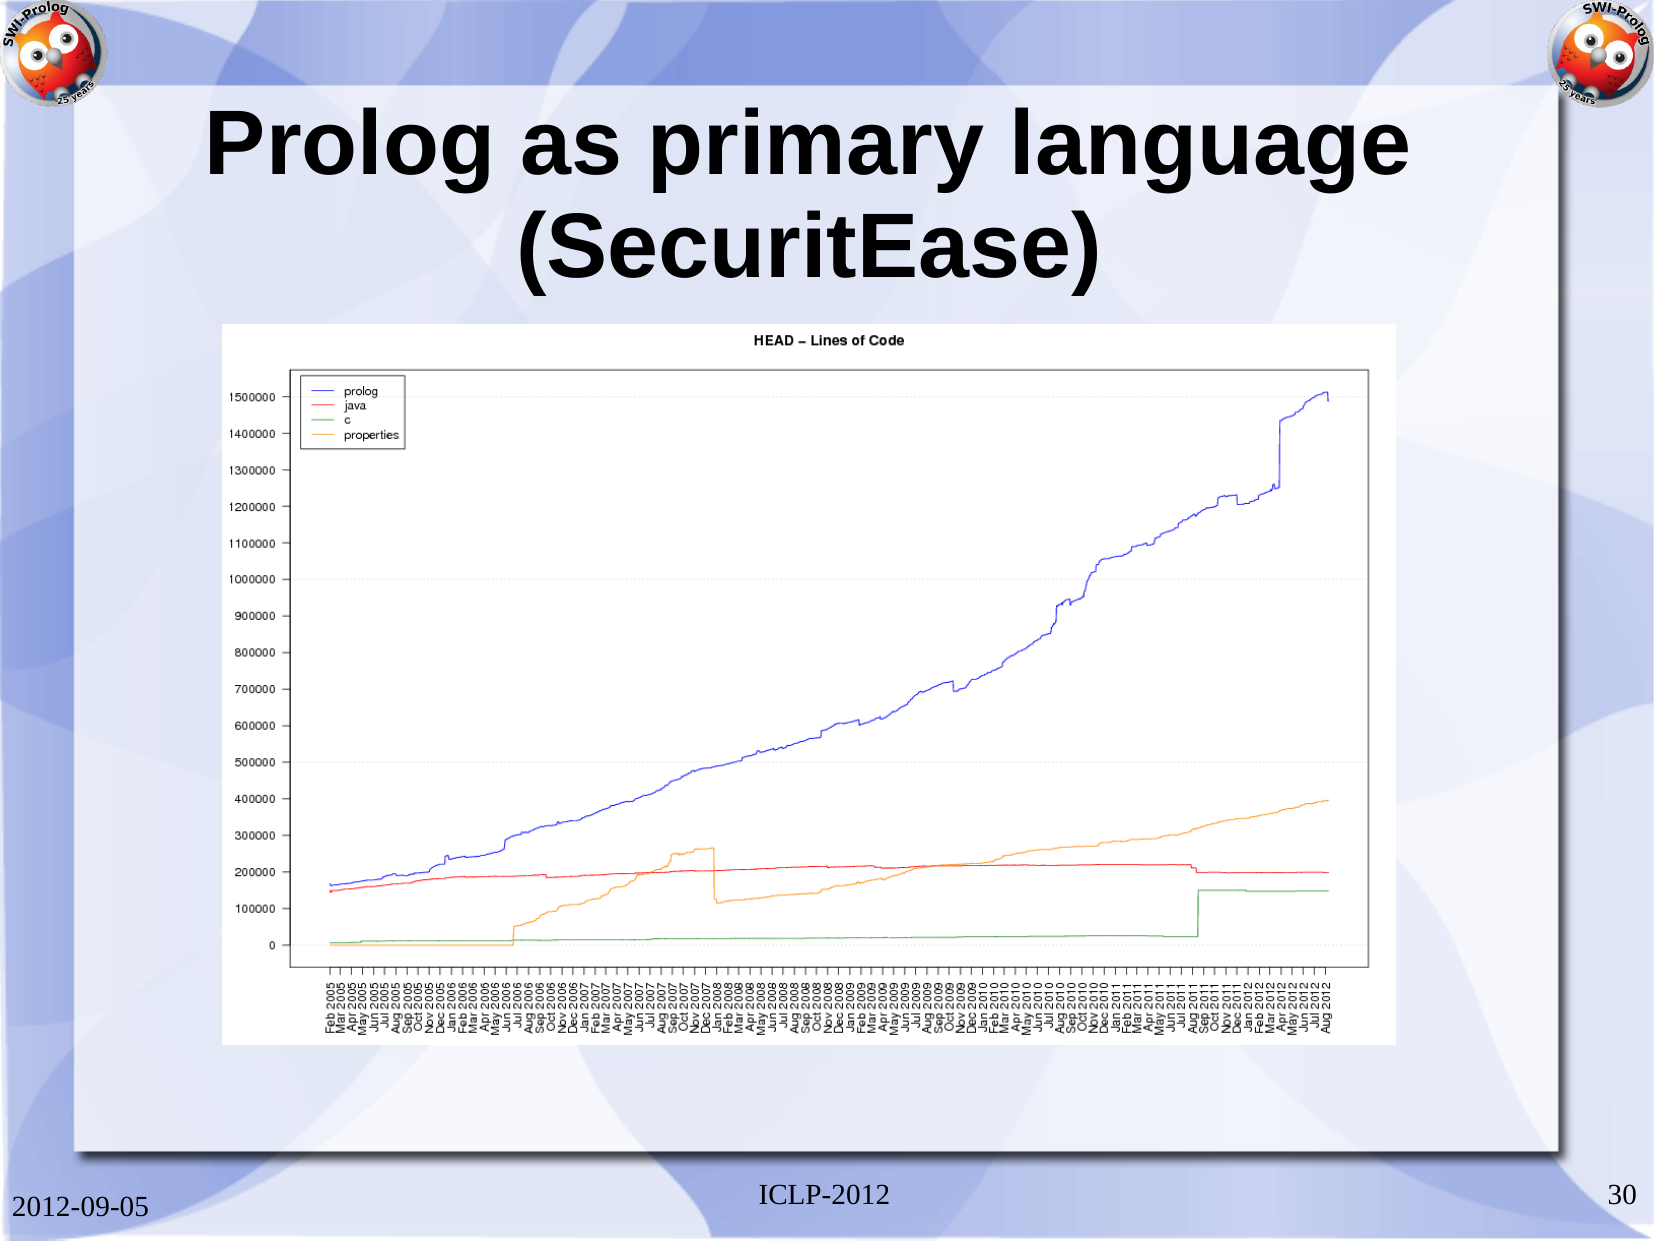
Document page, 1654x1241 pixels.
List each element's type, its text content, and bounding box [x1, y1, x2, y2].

picture [0, 0, 1654, 1241]
title Prolog as primary language (SecuritEase) [82, 90, 1536, 298]
